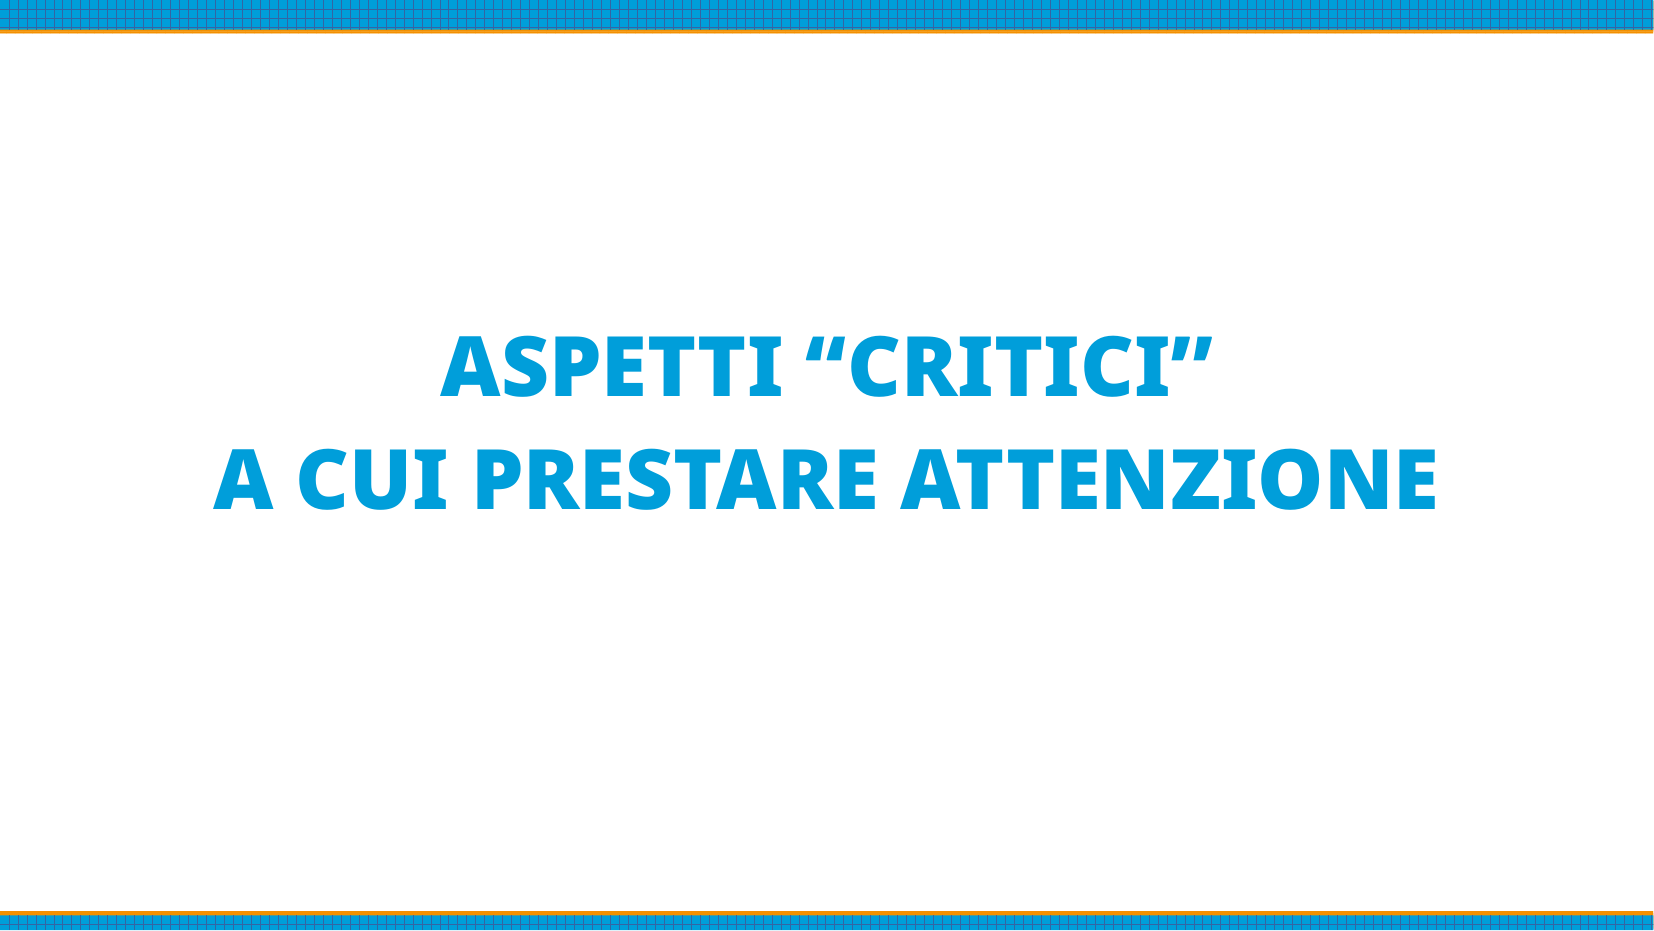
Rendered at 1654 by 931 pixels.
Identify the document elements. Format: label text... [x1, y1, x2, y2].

subtitle ASPETTI “CRITICI’’ A CUI PRESTARE ATTENZIONE [88, 44, 1565, 798]
